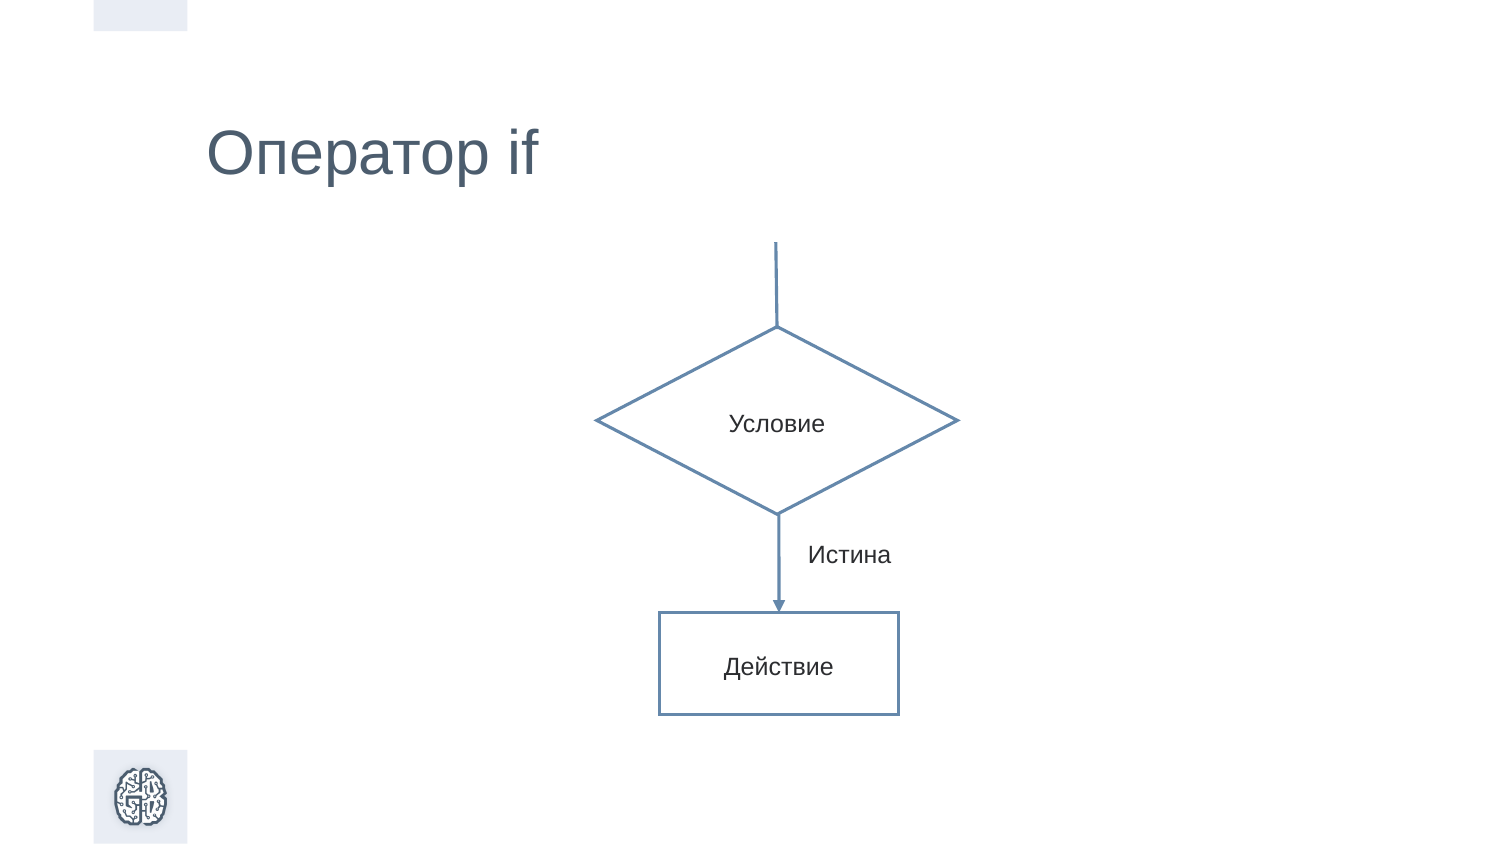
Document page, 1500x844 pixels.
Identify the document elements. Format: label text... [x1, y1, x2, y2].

text_box Действие [659, 612, 899, 715]
text_box Истина [792, 526, 912, 578]
picture [106, 760, 175, 834]
text_box Условие [596, 326, 958, 515]
title Оператор if [186, 94, 1500, 204]
